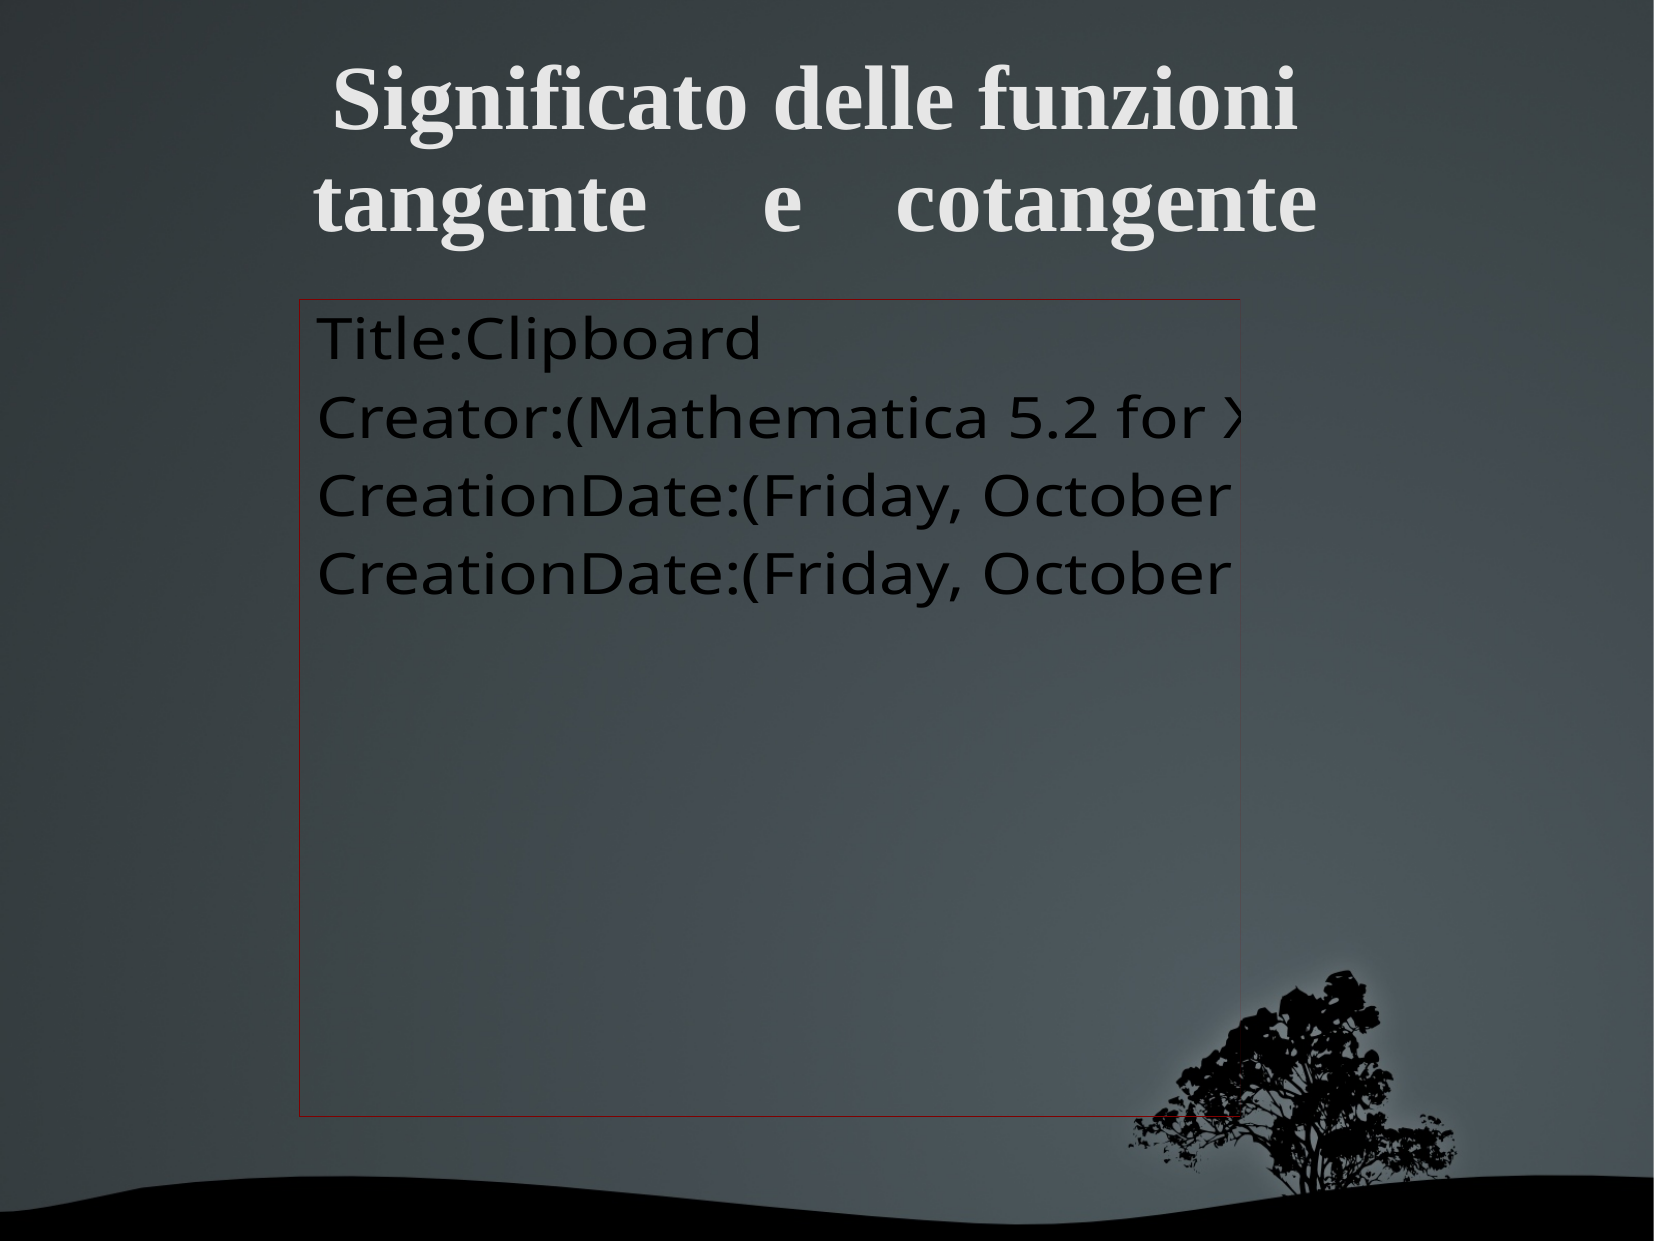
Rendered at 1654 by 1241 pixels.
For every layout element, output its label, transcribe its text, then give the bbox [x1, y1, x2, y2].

picture [0, 0, 1654, 1241]
title Significato delle funzioni tangente e cotangente [121, 30, 1534, 270]
